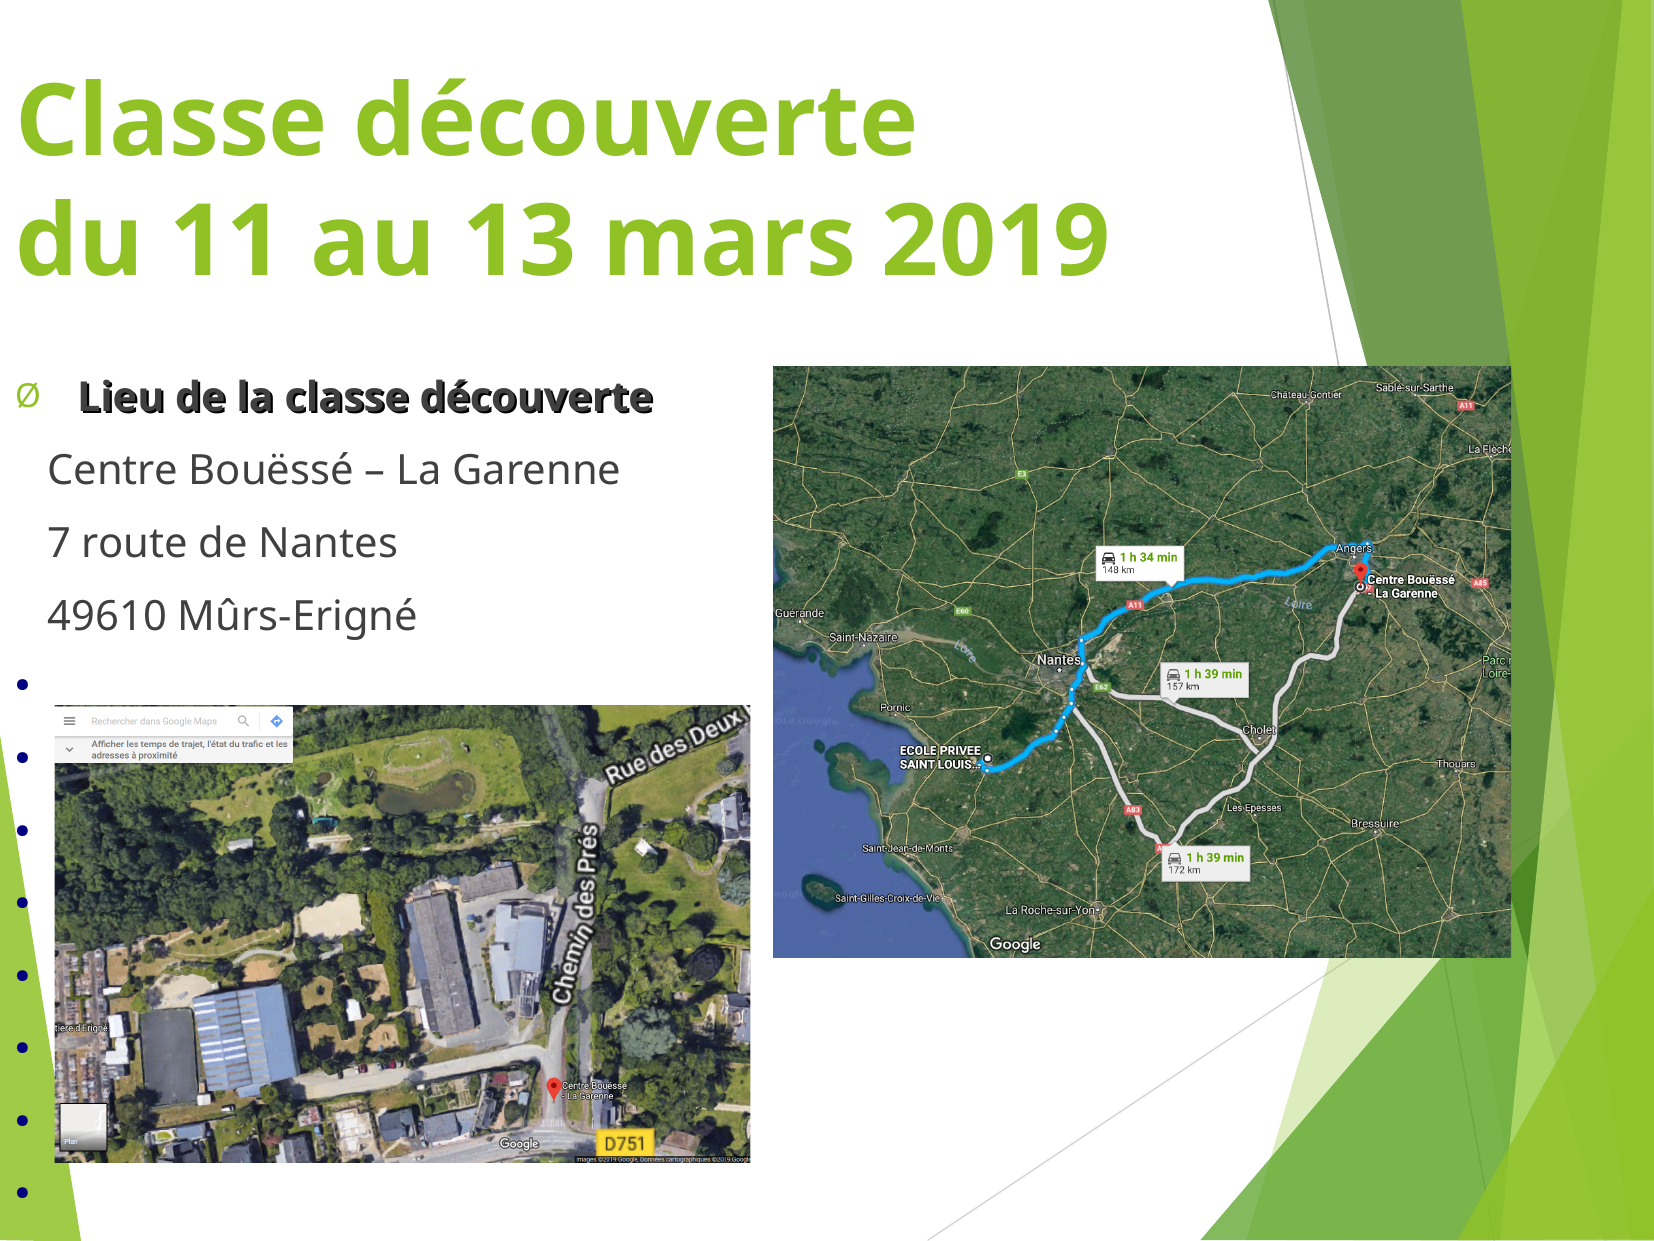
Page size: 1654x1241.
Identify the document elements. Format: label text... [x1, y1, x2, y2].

title Classe découverte du 11 au 13 mars 2019 [0, 47, 1489, 271]
picture [773, 366, 1512, 958]
picture [54, 705, 751, 1163]
list Lieu de la classe découverte Centre Bouëssé – La Garenne 7 route de Nantes 49610 Mûrs-Erigné [0, 290, 1489, 1241]
